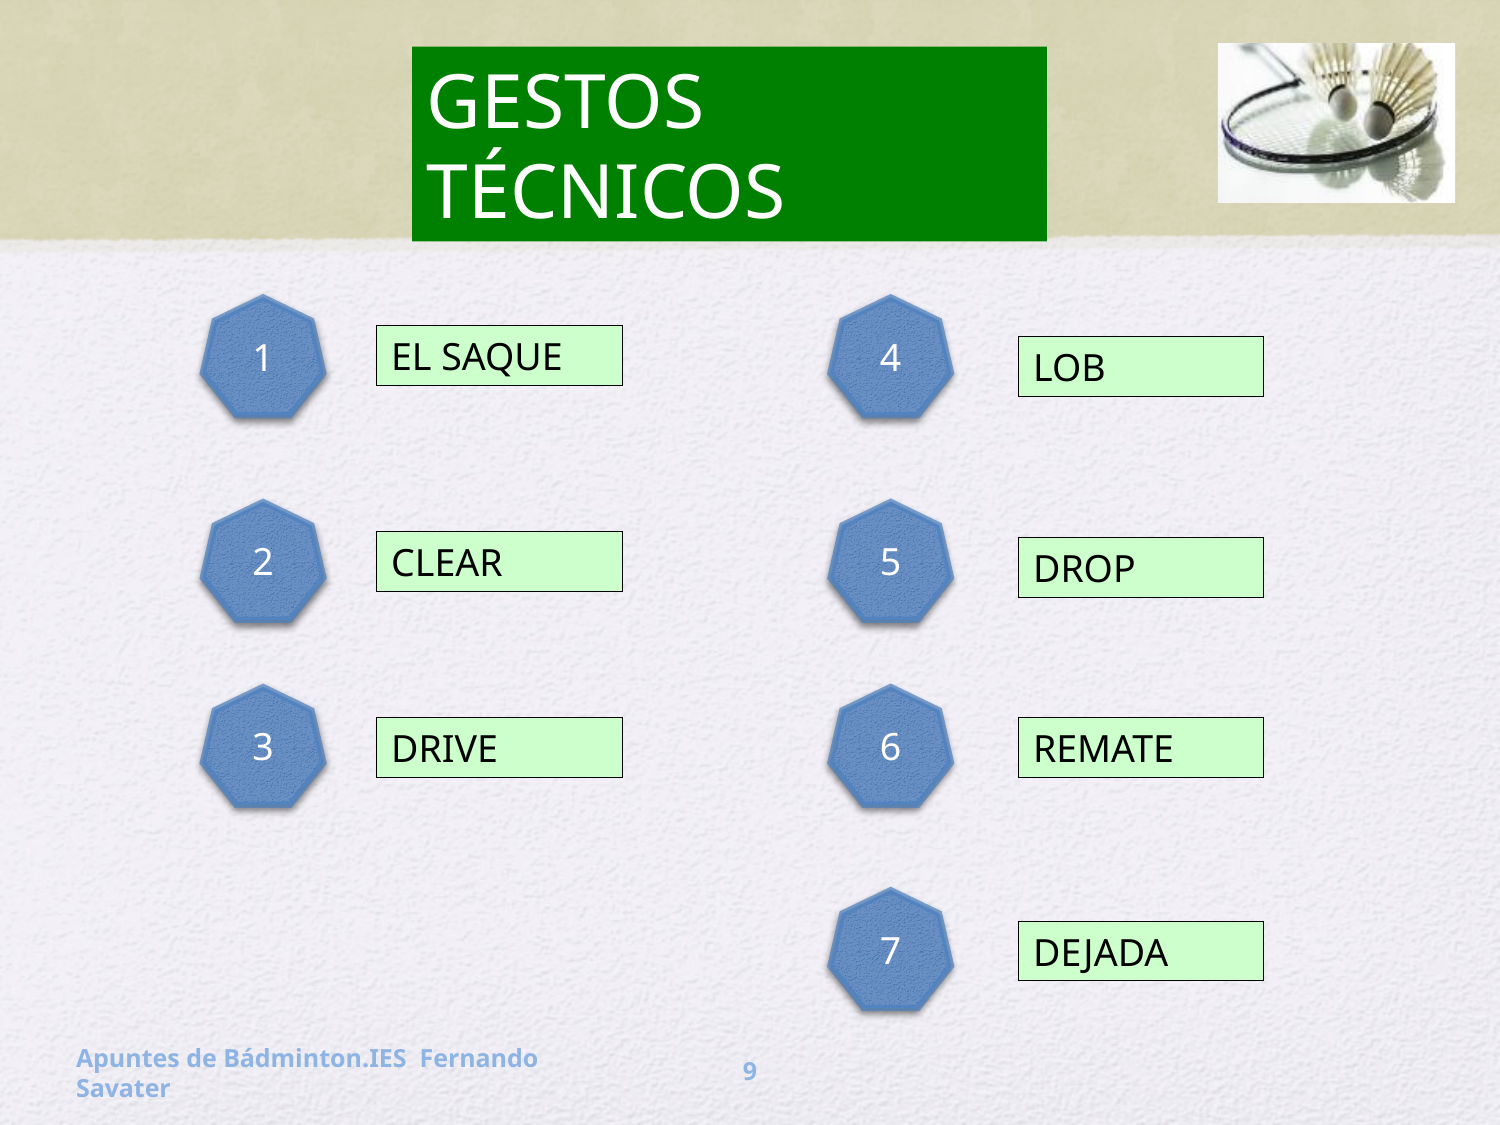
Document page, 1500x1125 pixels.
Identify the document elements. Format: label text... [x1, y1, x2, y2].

text_box CLEAR [376, 531, 623, 592]
text_box 1 [202, 297, 324, 416]
text_box 2 [202, 501, 324, 620]
text_box 7 [830, 890, 952, 1009]
text_box EL SAQUE [376, 325, 623, 386]
text_box 6 [830, 686, 952, 805]
slide_number 8 [699, 1042, 800, 1103]
text_box REMATE [1018, 717, 1264, 778]
text_box LOB [1018, 336, 1264, 397]
footer Apuntes de Bádminton.IES Fernando Savater [61, 1042, 603, 1103]
text_box 3 [202, 686, 324, 805]
text_box DRIVE [376, 717, 623, 778]
text_box GESTOS TÉCNICOS [412, 46, 1047, 242]
text_box DEJADA [1018, 921, 1264, 981]
picture [0, 0, 1500, 1125]
text_box 5 [830, 501, 952, 620]
text_box 4 [830, 297, 952, 416]
text_box DROP [1018, 537, 1264, 598]
